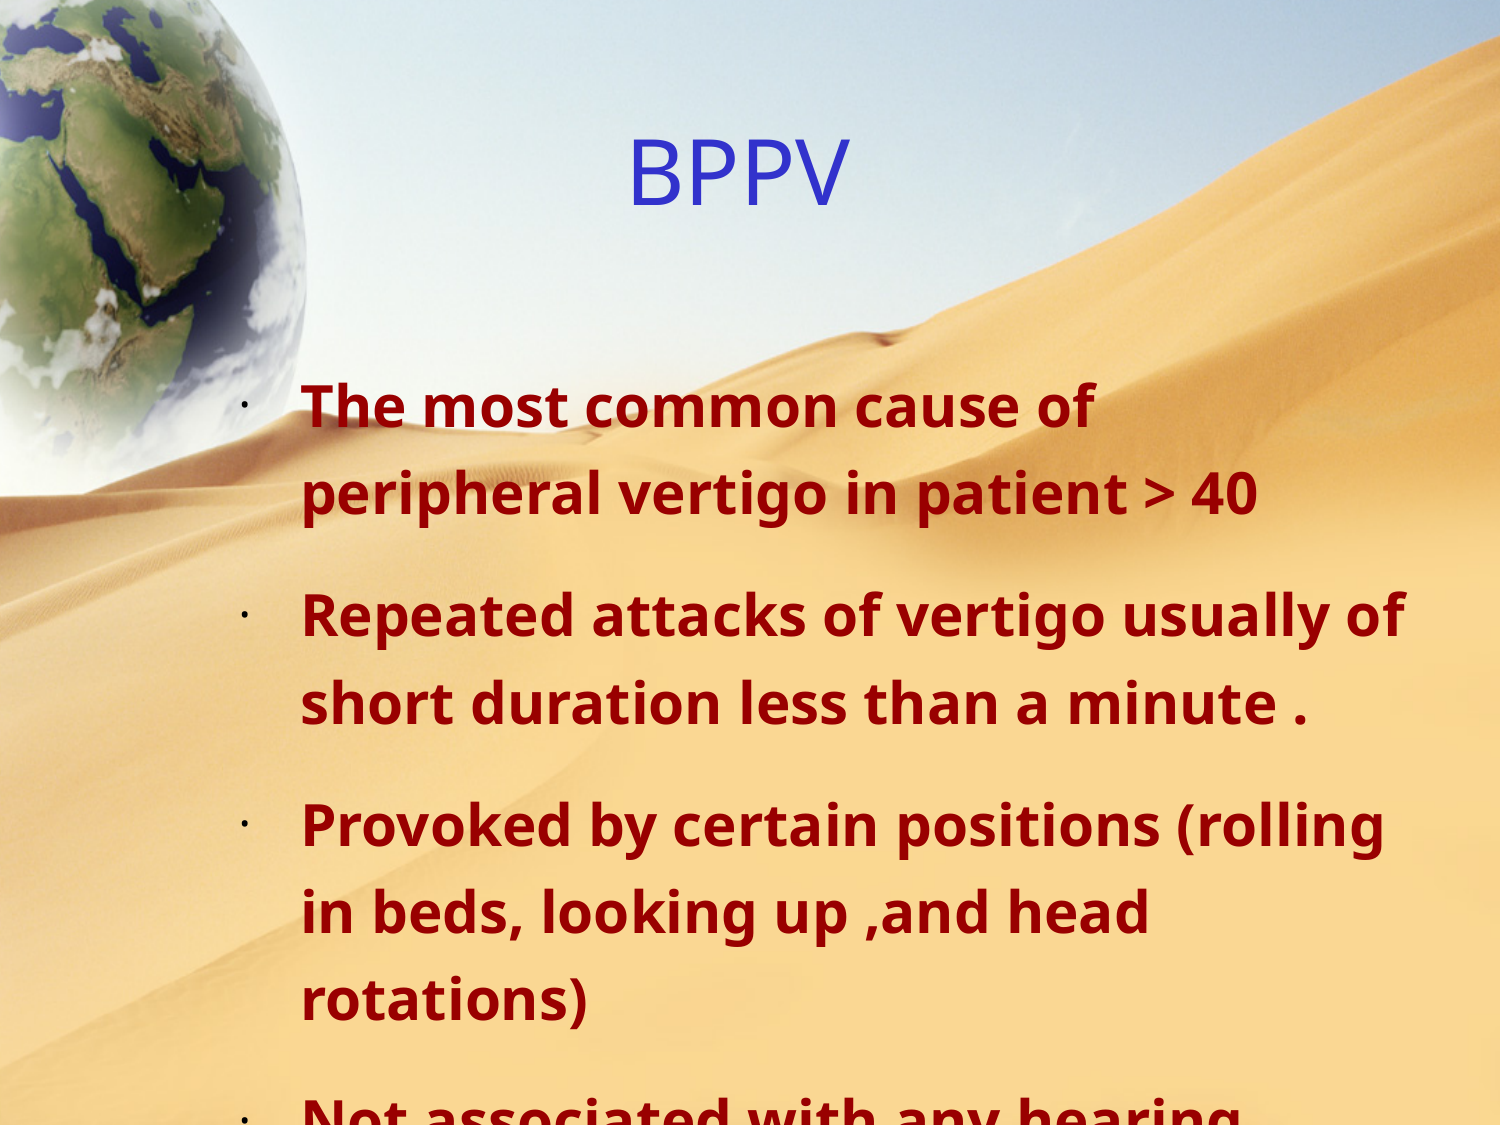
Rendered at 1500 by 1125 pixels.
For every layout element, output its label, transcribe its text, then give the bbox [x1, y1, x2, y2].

picture [853, 1117, 865, 1125]
picture [1181, 1117, 1193, 1125]
picture [529, 1117, 542, 1125]
picture [0, 0, 1500, 1125]
picture [313, 1112, 321, 1125]
text_box The most common cause of peripheral vertigo in patient > 40 Repeated attacks of vertigo usually of short duration less than a minute . Provoked by certain positions (rolling in beds, looking up ,and head rotations) Not associated with any hearing impairment [225, 350, 1426, 1076]
picture [942, 1117, 954, 1125]
picture [673, 1116, 685, 1122]
text_box BPPV [112, 99, 1388, 288]
picture [1029, 1117, 1041, 1125]
picture [1218, 1117, 1230, 1125]
picture [359, 1117, 372, 1125]
picture [707, 1117, 719, 1125]
picture [1066, 1116, 1078, 1122]
